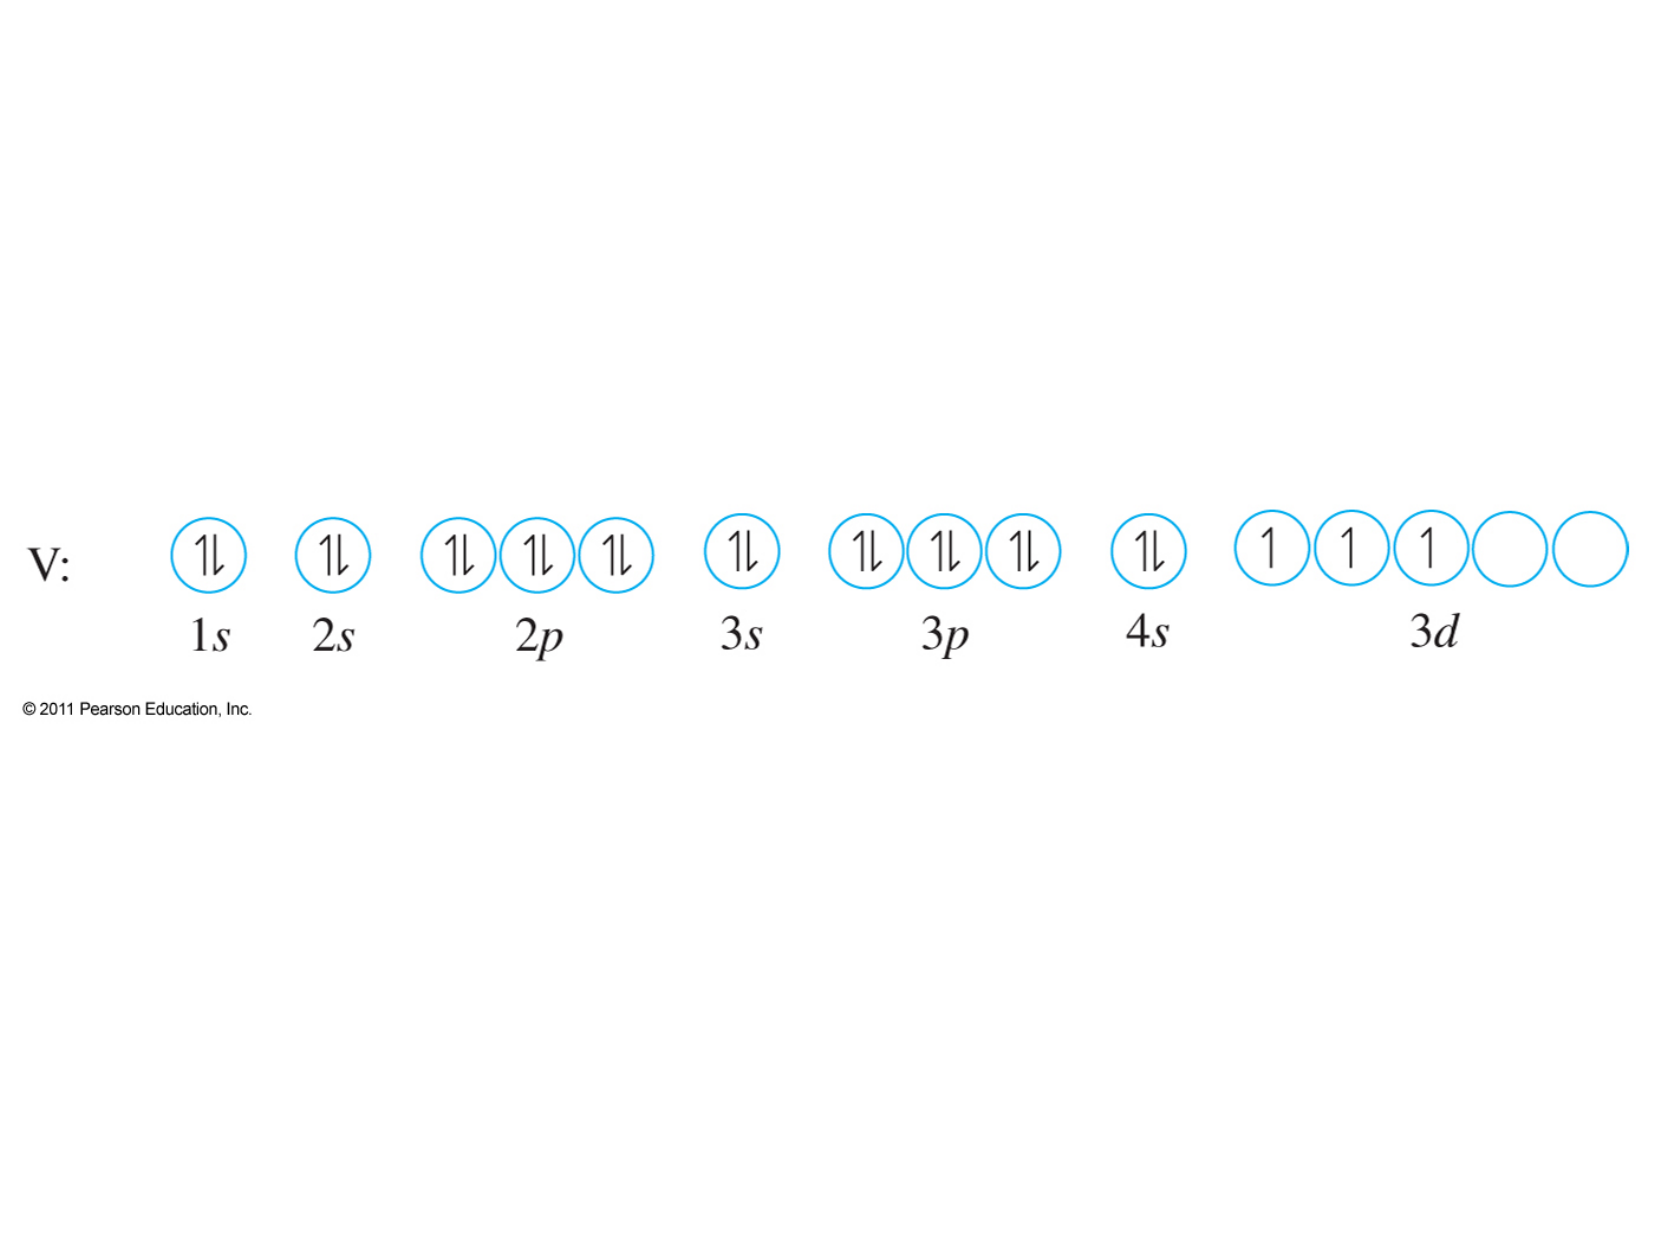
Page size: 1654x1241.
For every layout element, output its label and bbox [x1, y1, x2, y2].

picture [0, 486, 1654, 754]
